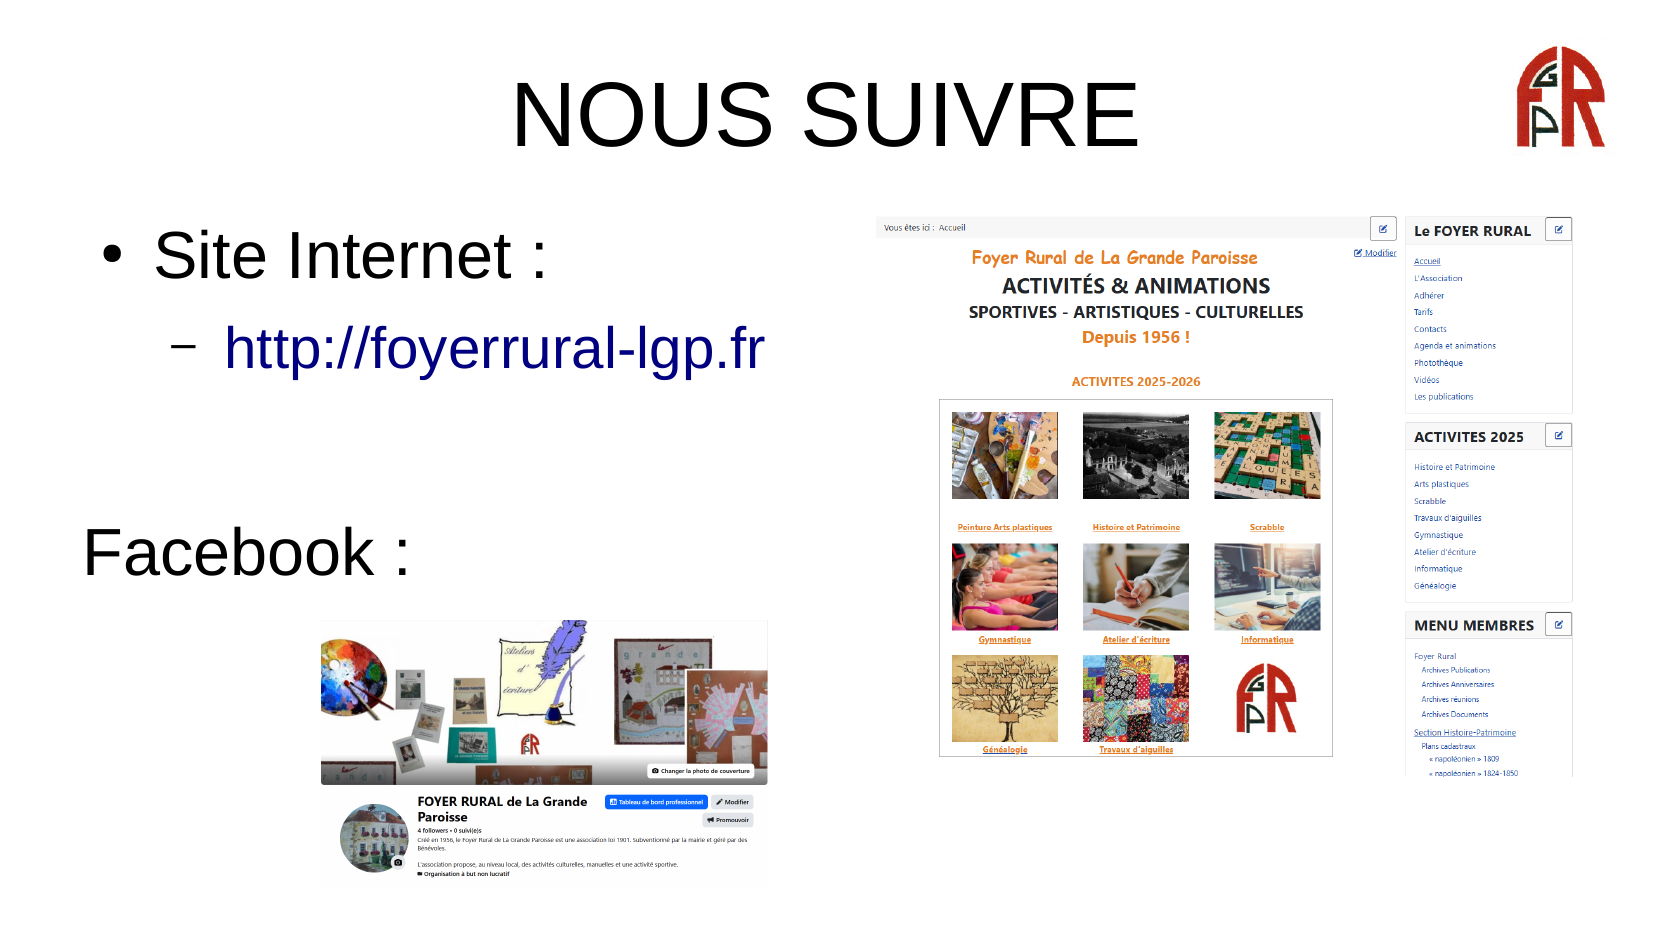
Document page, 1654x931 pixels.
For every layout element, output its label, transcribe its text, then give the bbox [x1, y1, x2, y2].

title NOUS SUIVRE [82, 37, 1571, 193]
picture [856, 206, 1587, 777]
list Site Internet : http://foyerrural-lgp.fr Facebook : [82, 217, 856, 758]
picture [321, 620, 768, 889]
picture [1506, 37, 1618, 156]
